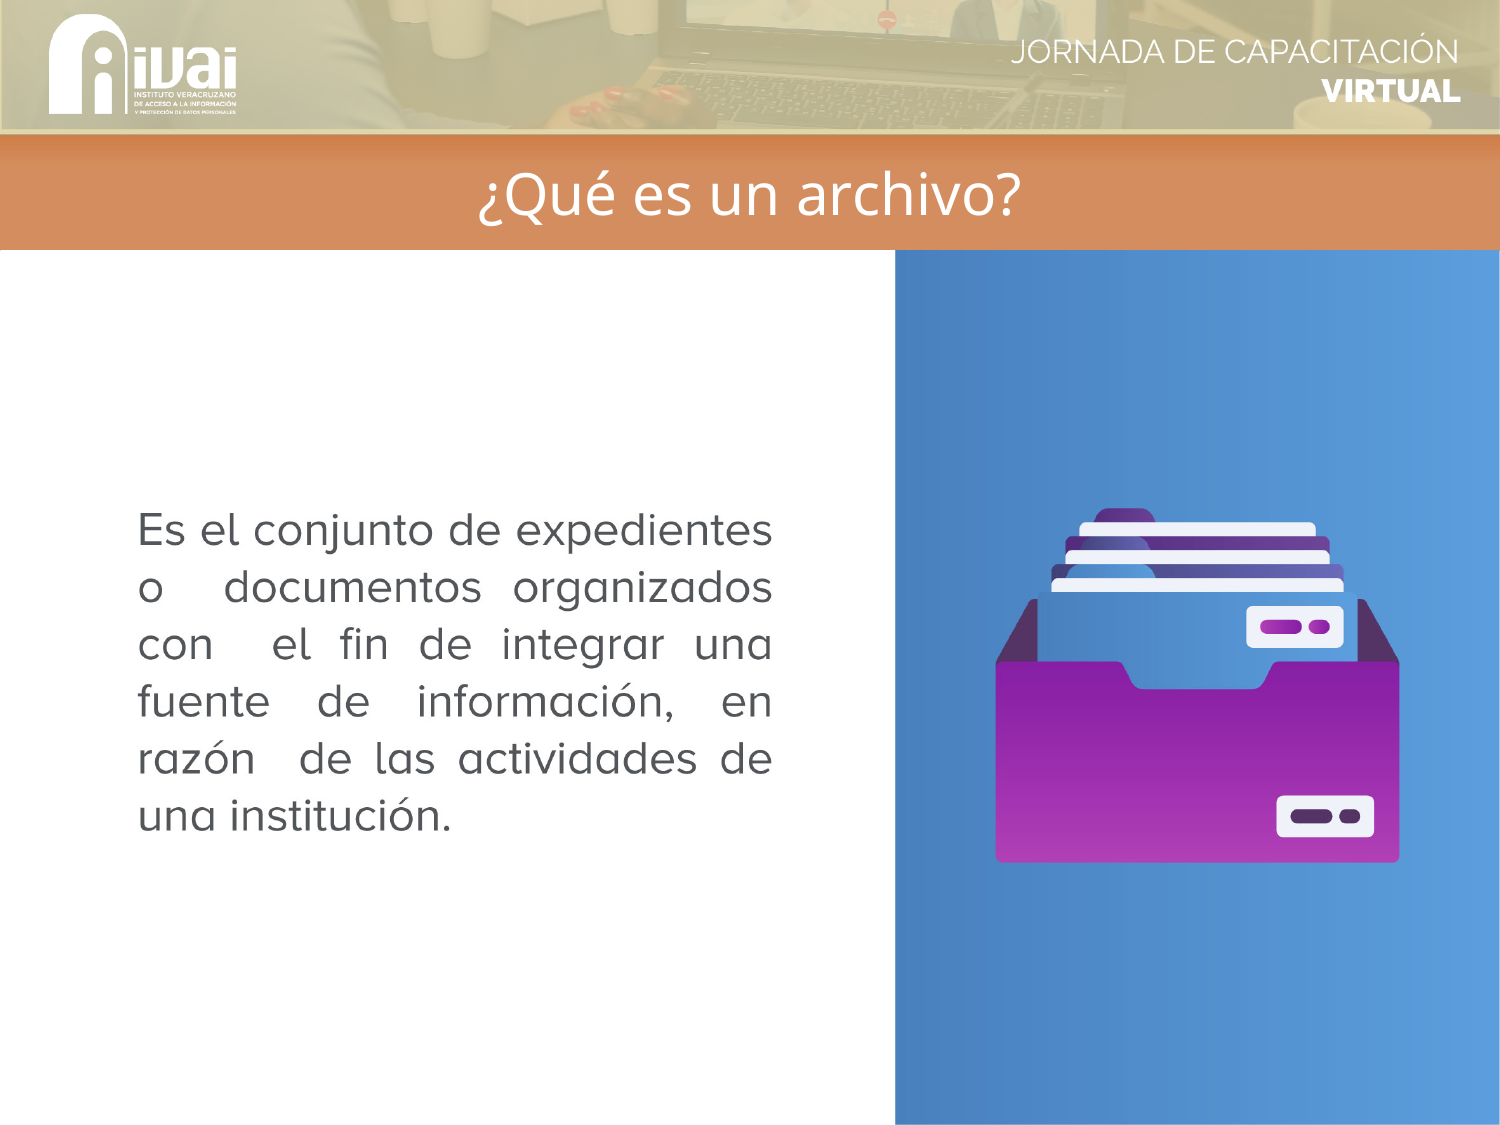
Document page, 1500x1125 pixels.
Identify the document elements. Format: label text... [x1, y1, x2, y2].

picture [0, 135, 1500, 1125]
text_box ¿Qué es un archivo? [397, 149, 1103, 236]
